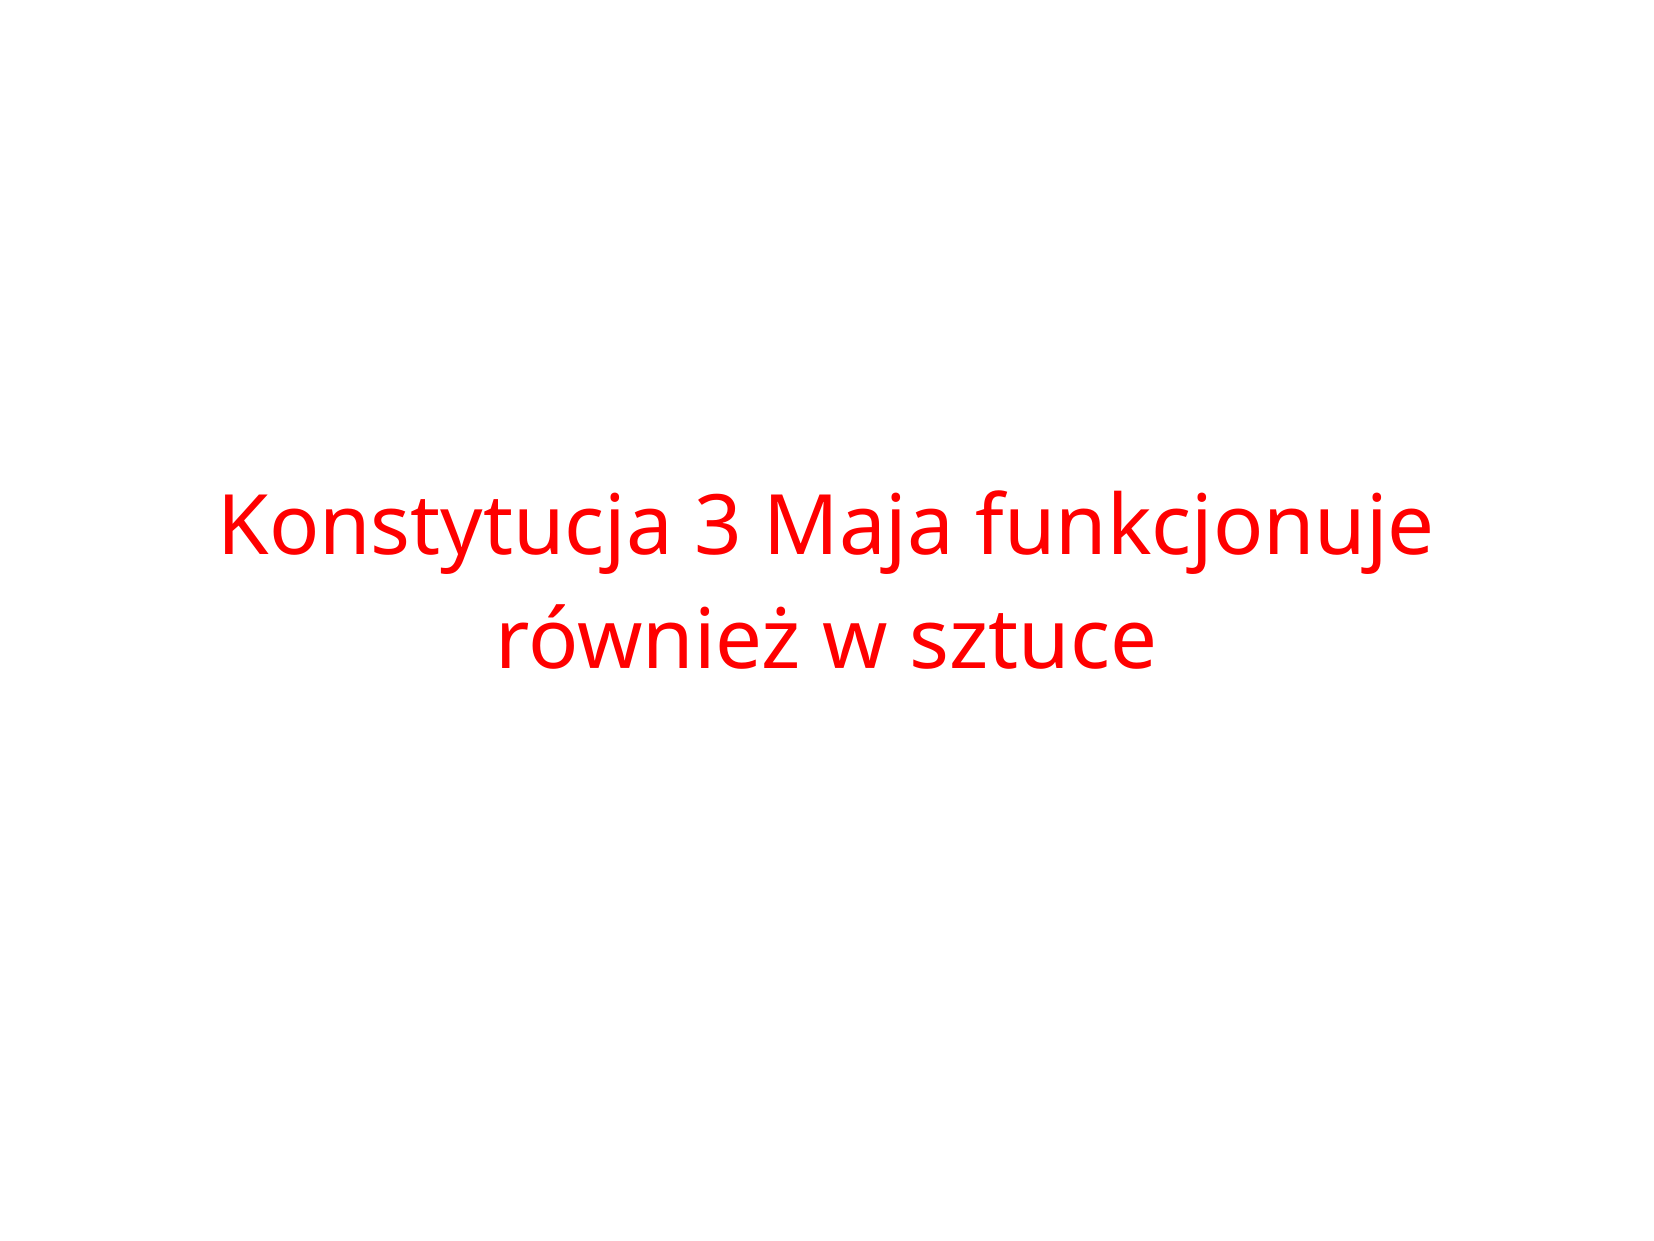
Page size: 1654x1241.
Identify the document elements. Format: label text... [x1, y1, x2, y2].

subtitle Konstytucja 3 Maja funkcjonuje również w sztuce [82, 49, 1571, 1109]
